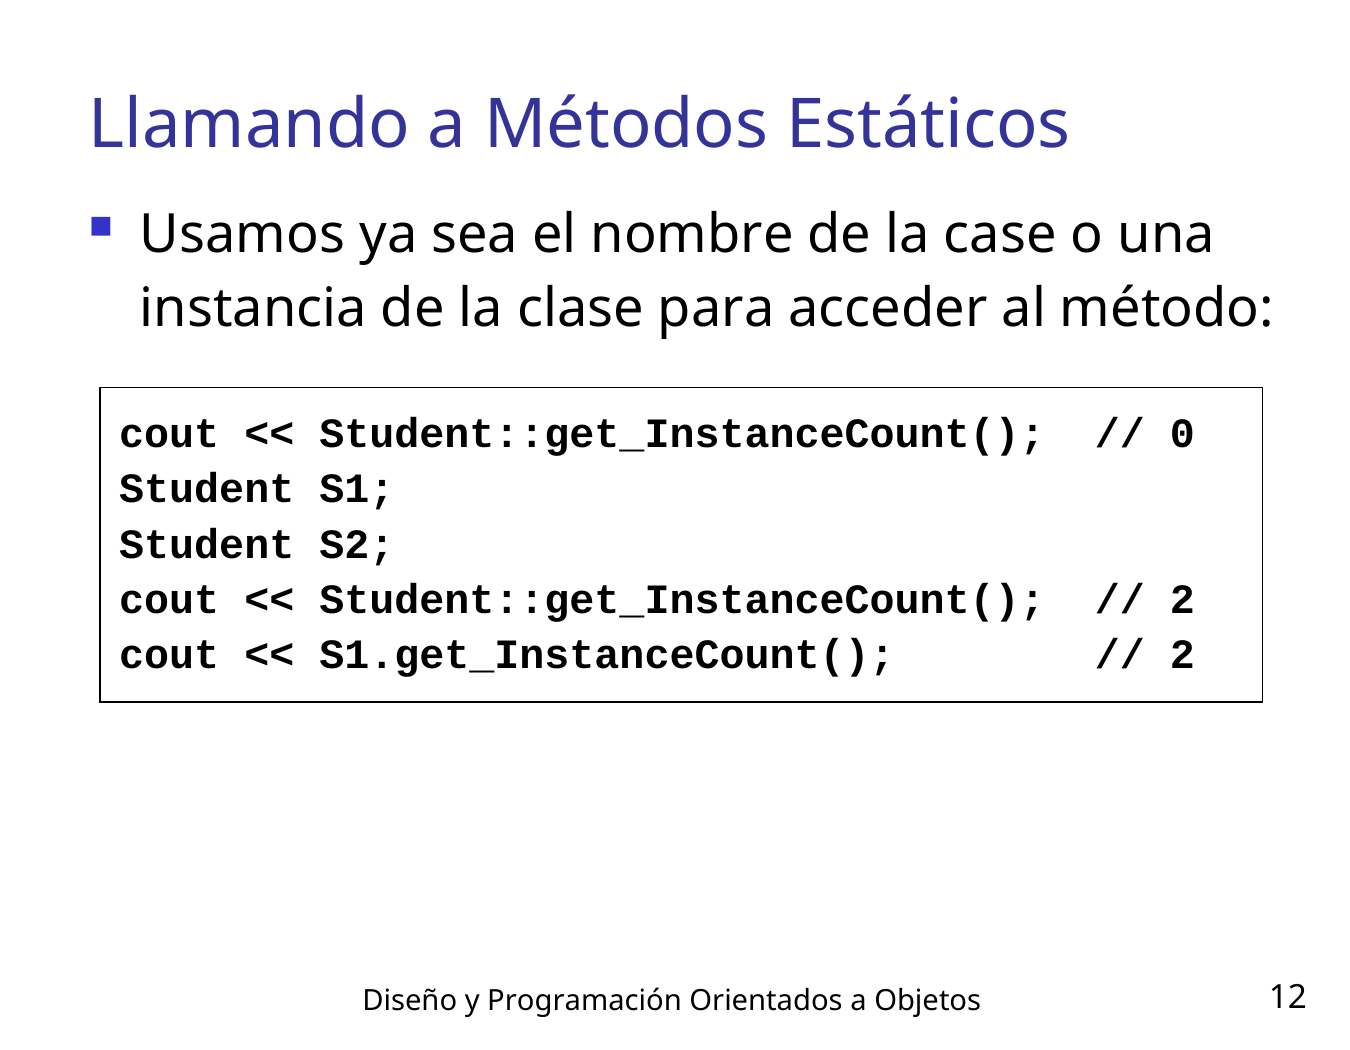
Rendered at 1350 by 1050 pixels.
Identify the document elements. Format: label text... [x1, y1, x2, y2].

title Llamando a Métodos Estáticos [75, 23, 1319, 175]
list Usamos ya sea el nombre de la case o una instancia de la clase para acceder al método: [75, 187, 1316, 938]
